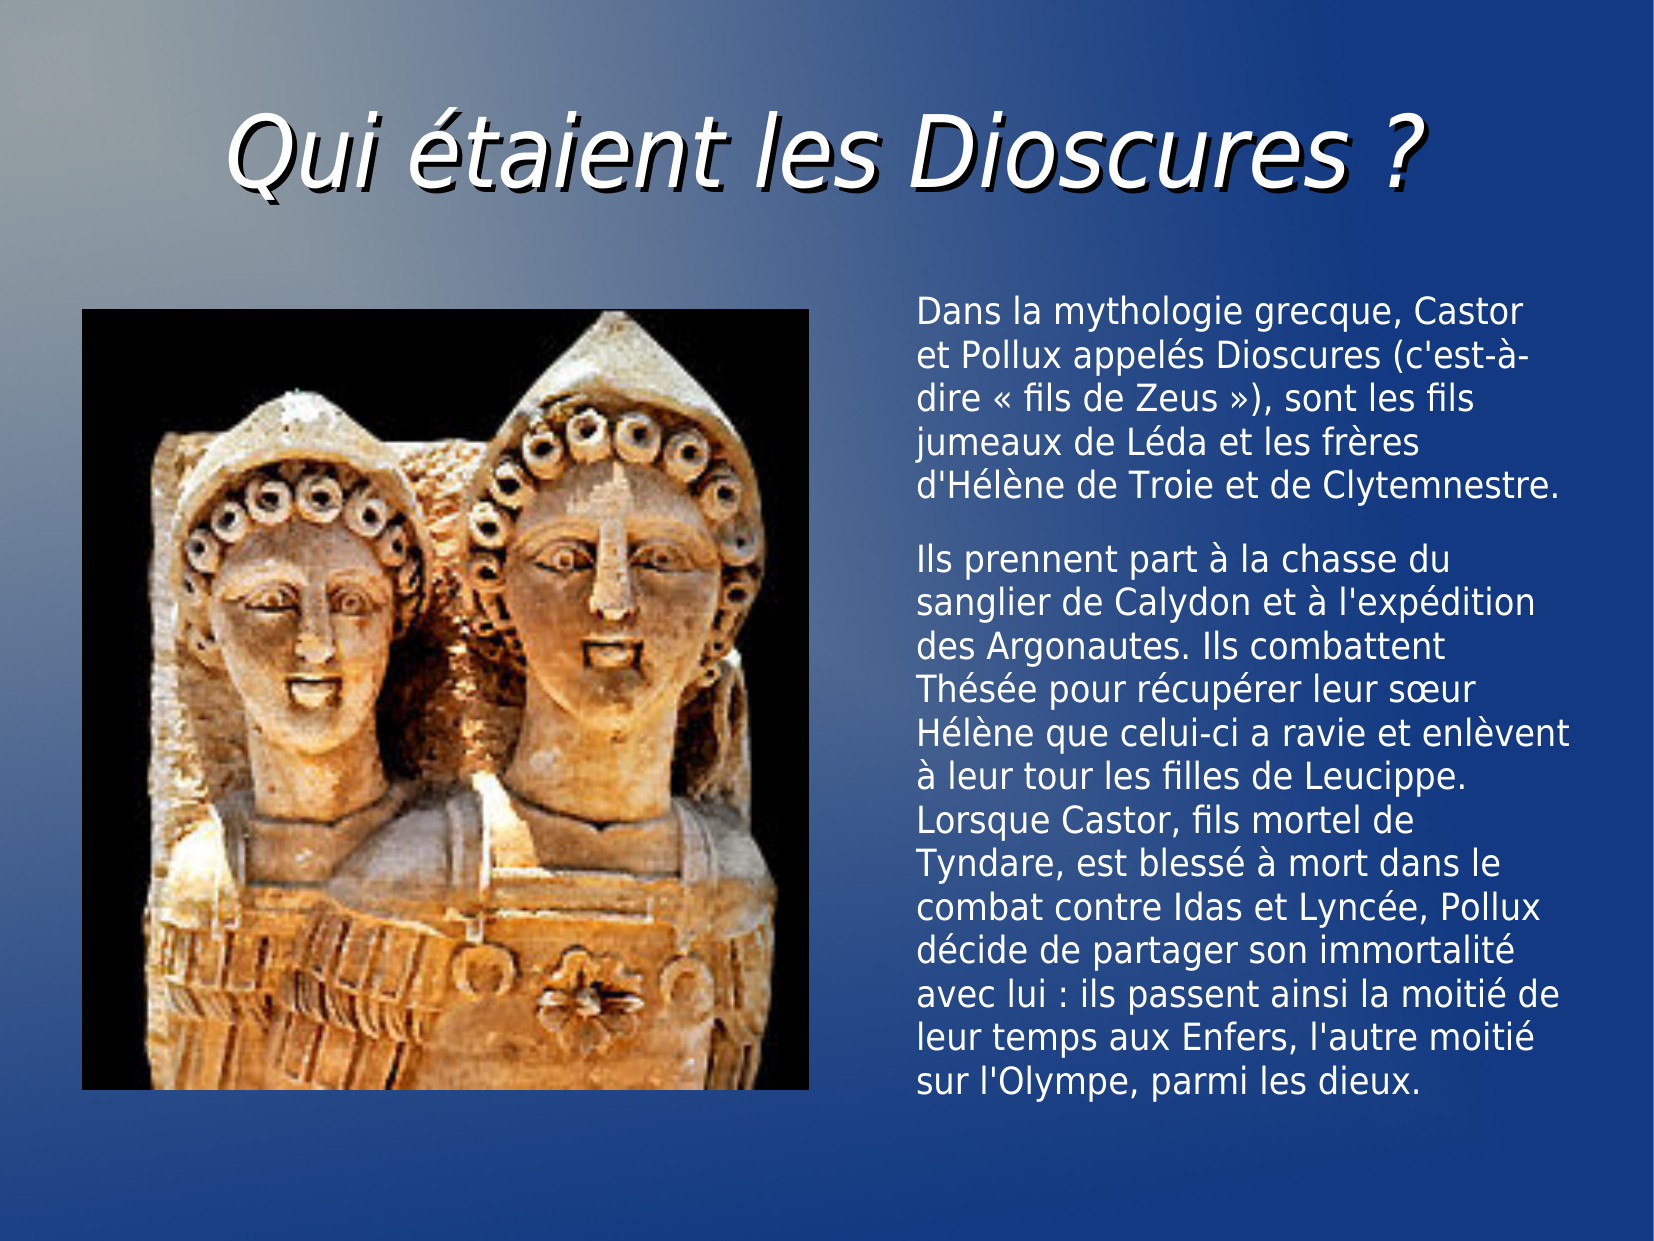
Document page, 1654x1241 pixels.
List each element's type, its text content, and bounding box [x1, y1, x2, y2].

title Qui étaient les Dioscures ? [82, 49, 1571, 257]
list Dans la mythologie grecque, Castor et Pollux appelés Dioscures (c'est-à-dire « fils de Zeus »), sont les fils jumeaux de Léda et les frères d'Hélène de Troie et de Clytemnestre. Ils prennent part à la chasse du sanglier de Calydon et à l'expédition des Argonautes. Ils combattent Thésée pour récupérer leur sœur Hélène que celui-ci a ravie et enlèvent à leur tour les filles de Leucippe. Lorsque Castor, fils mortel de Tyndare, est blessé à mort dans le combat contre Idas et Lyncée, Pollux décide de partager son immortalité avec lui : ils passent ainsi la moitié de leur temps aux Enfers, l'autre moitié sur l'Olympe, parmi les dieux. [845, 290, 1572, 1109]
picture [0, 0, 1654, 1241]
